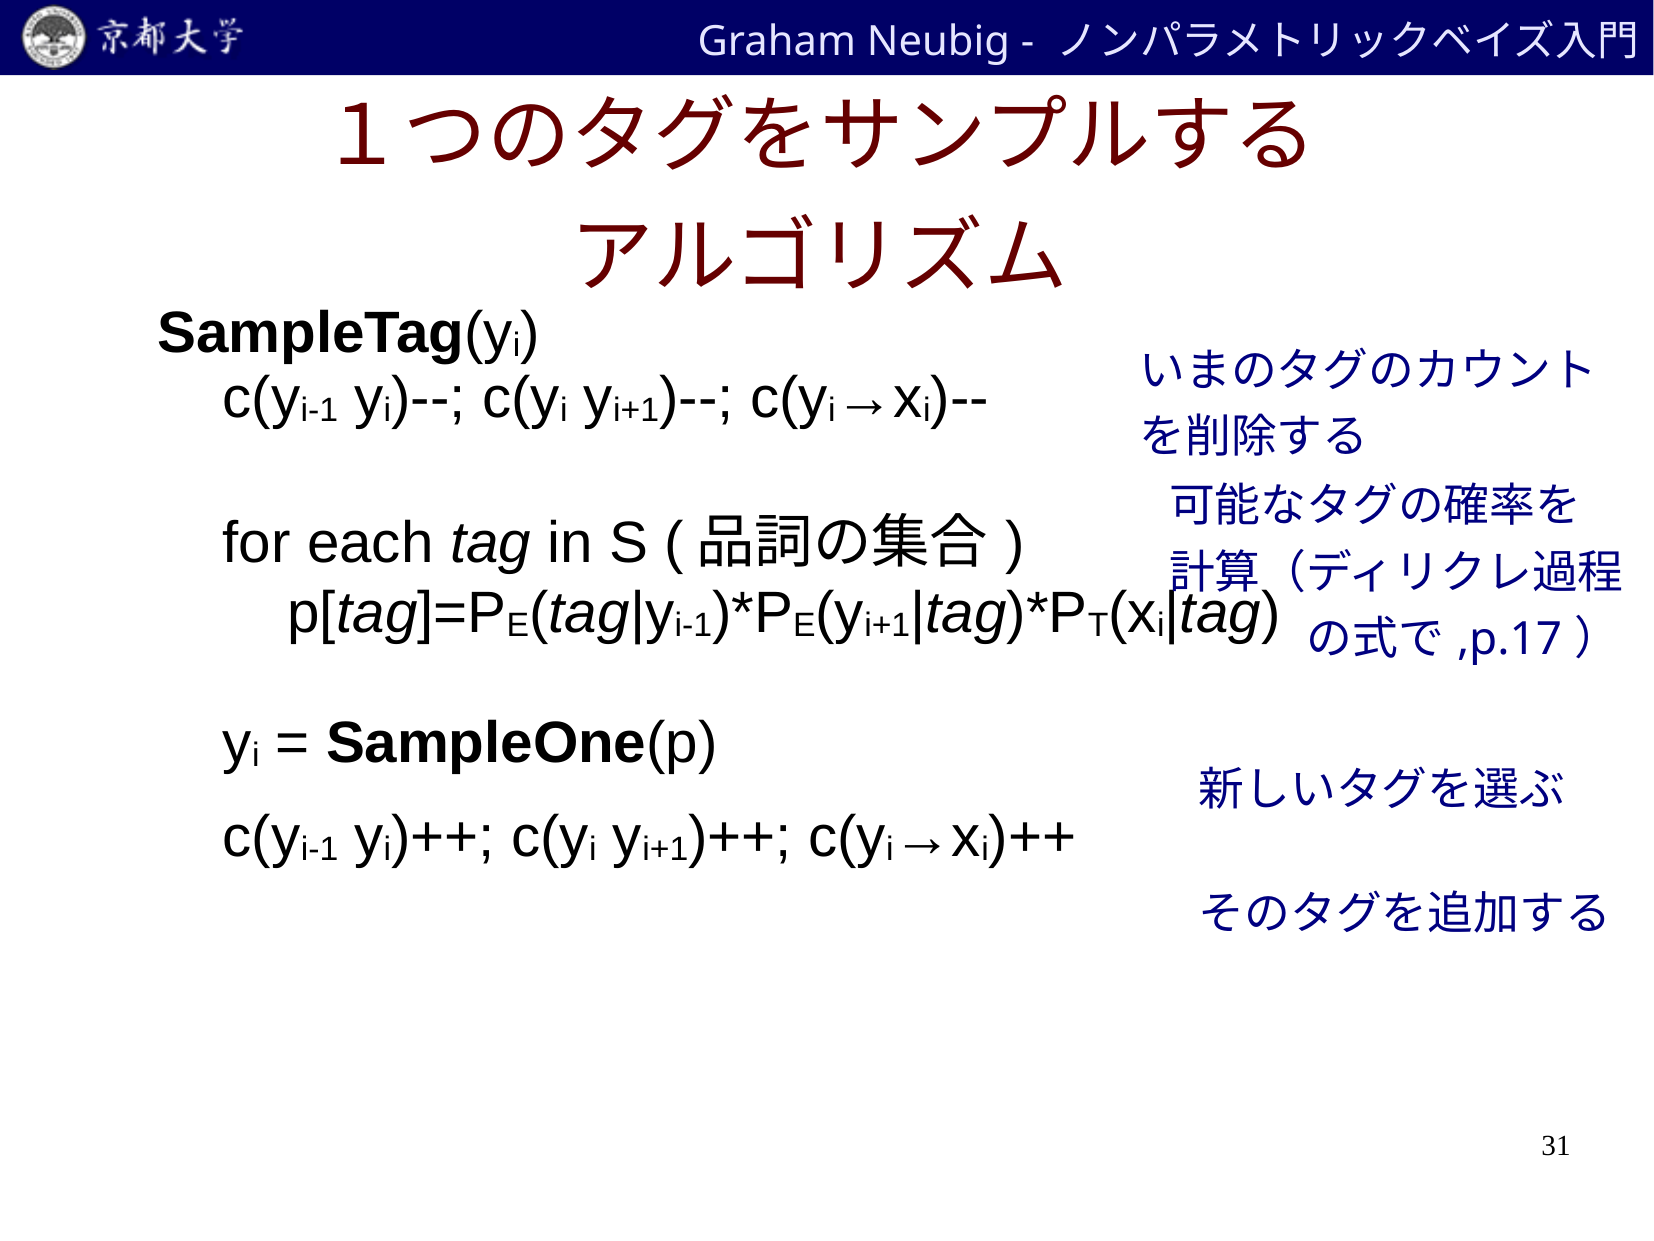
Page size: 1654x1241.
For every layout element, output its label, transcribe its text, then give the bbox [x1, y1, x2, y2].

text_box いまのタグのカウント を削除する [1125, 325, 1613, 440]
title １つのタグをサンプルする アルゴリズム [75, 98, 1564, 279]
list SampleTag(yi) c(yi-1 yi)--; c(yi yi+1)--; c(yi→xi)-- for each tag in S (品詞の集合) p[tag]=PE(tag|yi-1)*PE(yi+1|tag)*PT(xi|tag) yi = SampleOne(p) c(yi-1 yi)++; c(yi yi+1)++; c(yi→xi)++ [86, 300, 1576, 1104]
picture [0, 0, 247, 70]
text_box 新しいタグを選ぶ [1184, 745, 1580, 810]
text_box 可能なタグの確率を 計算（ディリクレ過程 の式で,p.17） [1154, 461, 1642, 625]
text_box そのタグを追加する [1184, 869, 1626, 934]
